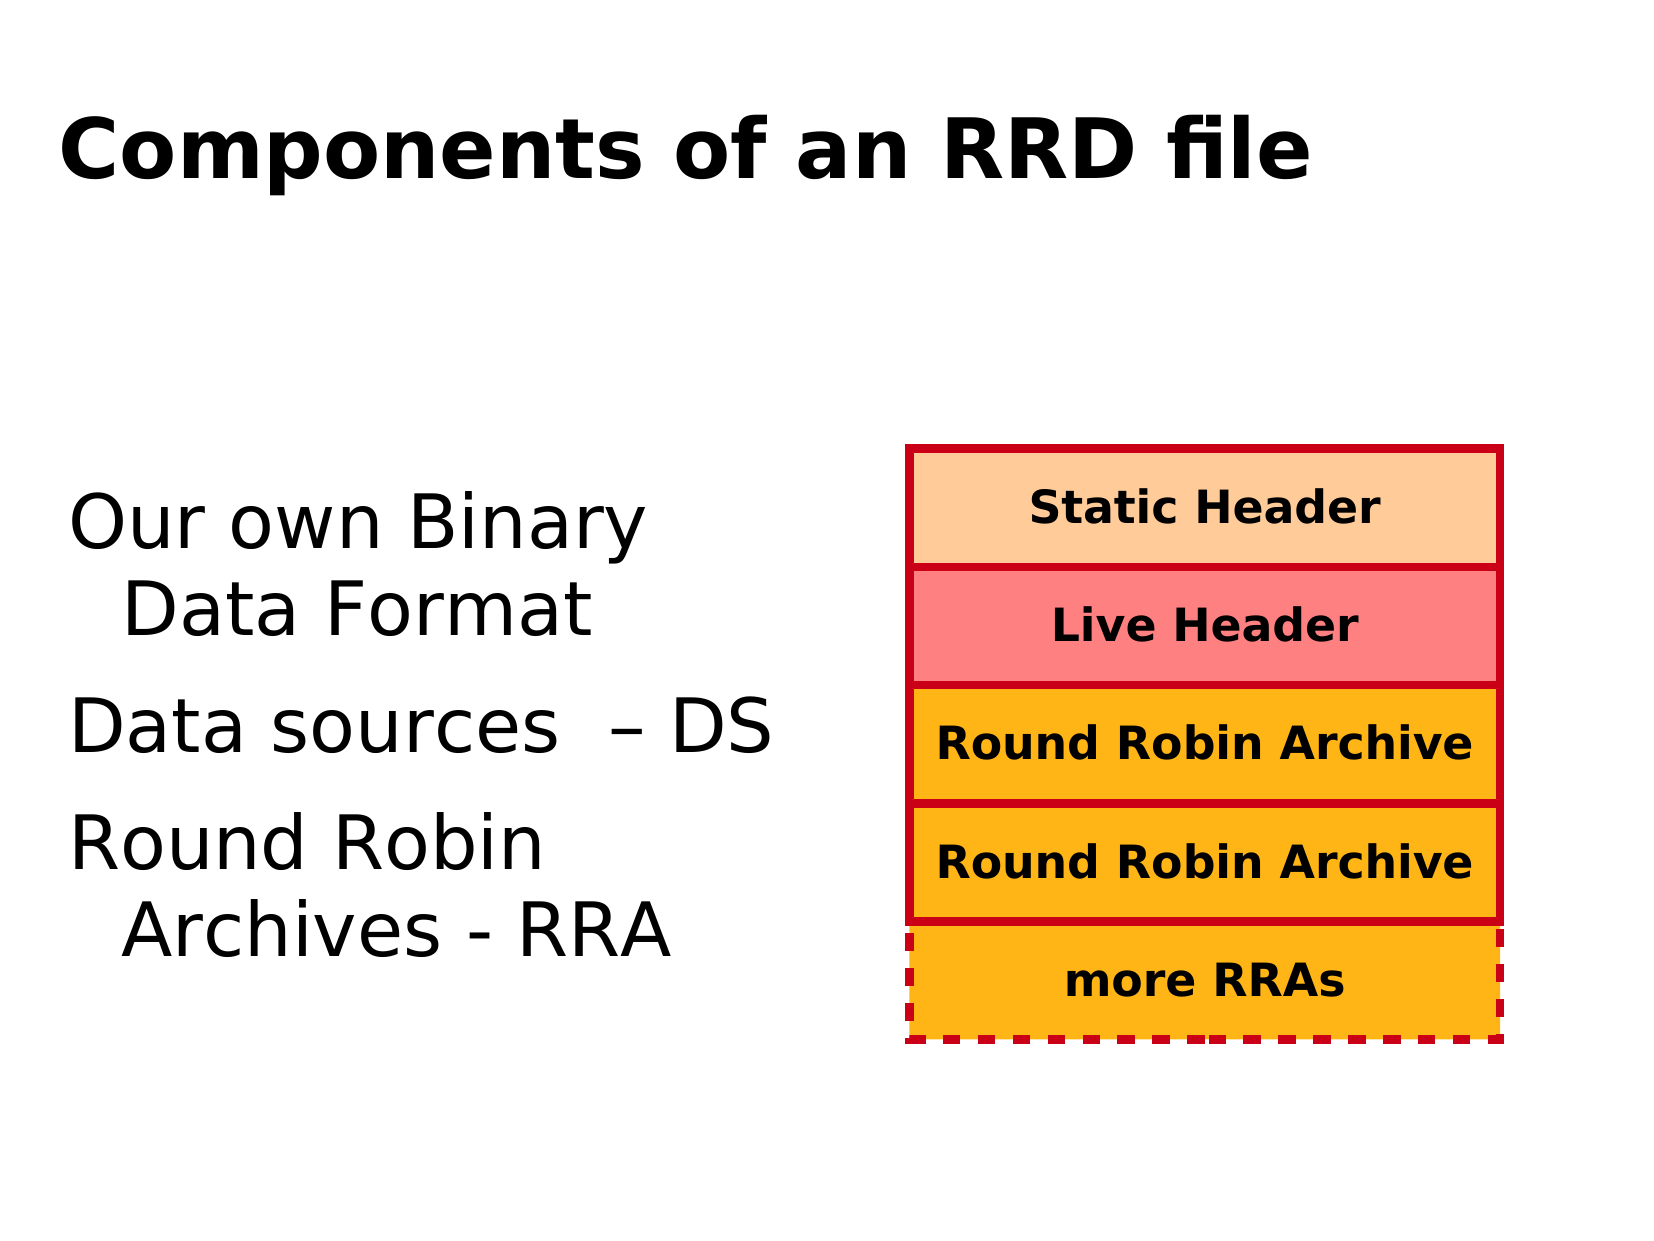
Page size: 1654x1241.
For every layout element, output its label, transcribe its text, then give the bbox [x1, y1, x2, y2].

text_box more RRAs [909, 922, 1501, 1040]
text_box Static Header [909, 448, 1501, 566]
text_box Round Robin Archive [909, 803, 1501, 922]
text_box Round Robin Archive [909, 686, 1501, 803]
title Components of an RRD file [59, 75, 1607, 225]
list Our own Binary Data Format Data sources – DS Round Robin Archives - RRA [50, 479, 851, 1065]
text_box Live Header [909, 566, 1501, 686]
